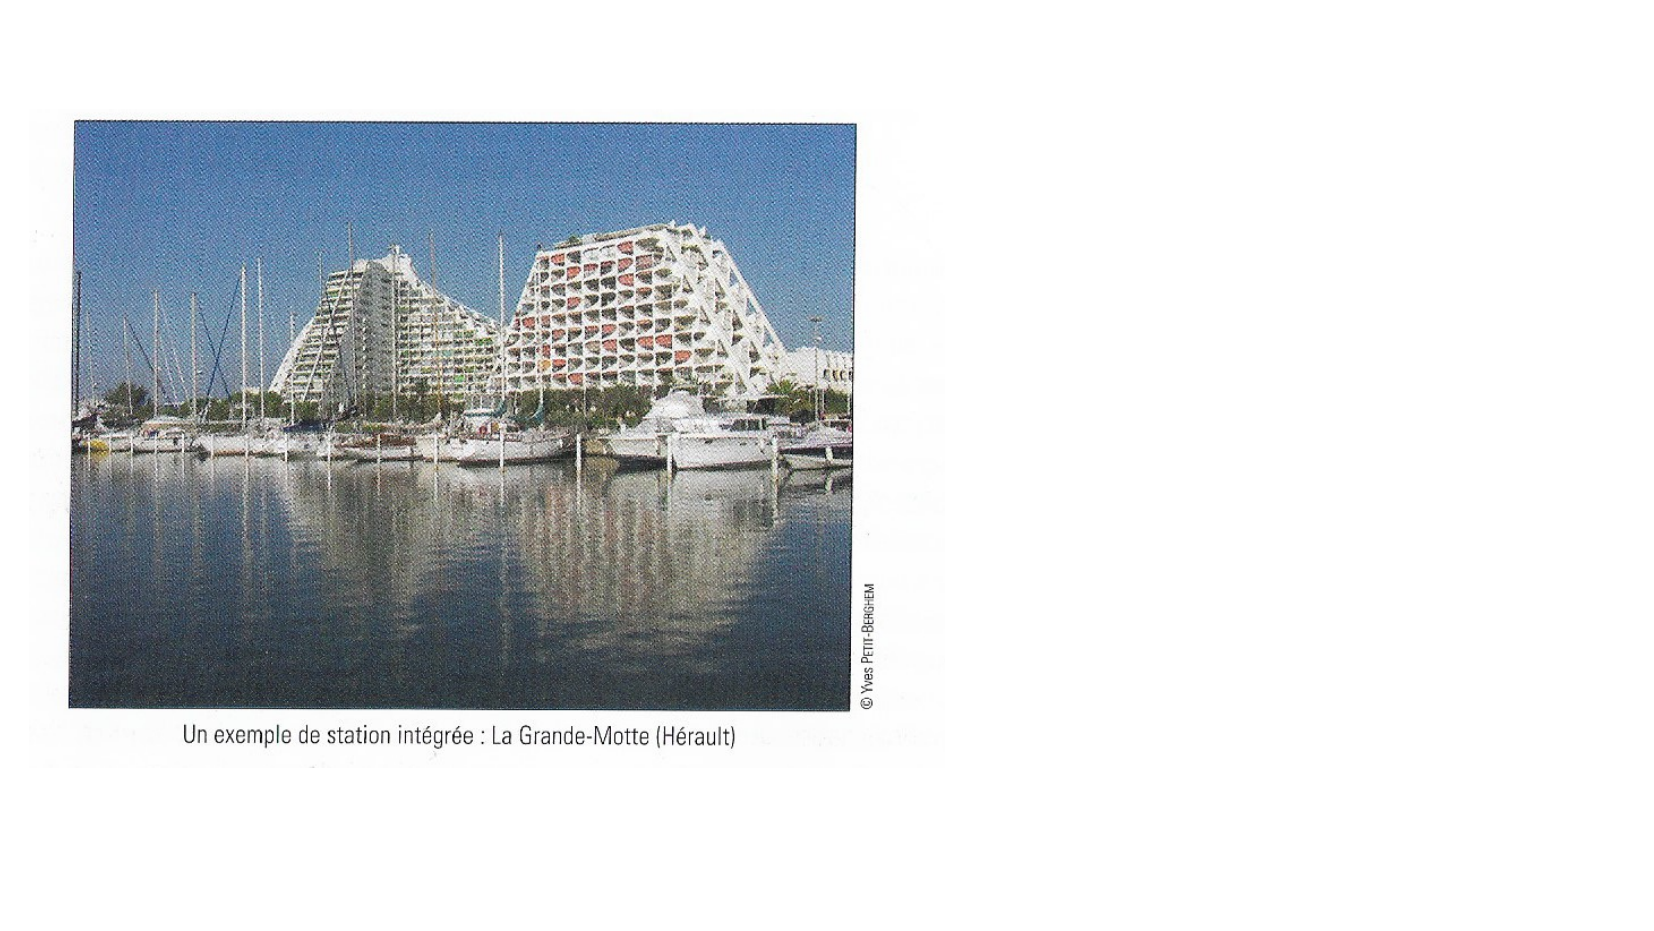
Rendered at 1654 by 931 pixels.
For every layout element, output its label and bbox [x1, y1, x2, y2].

picture [29, 109, 945, 768]
